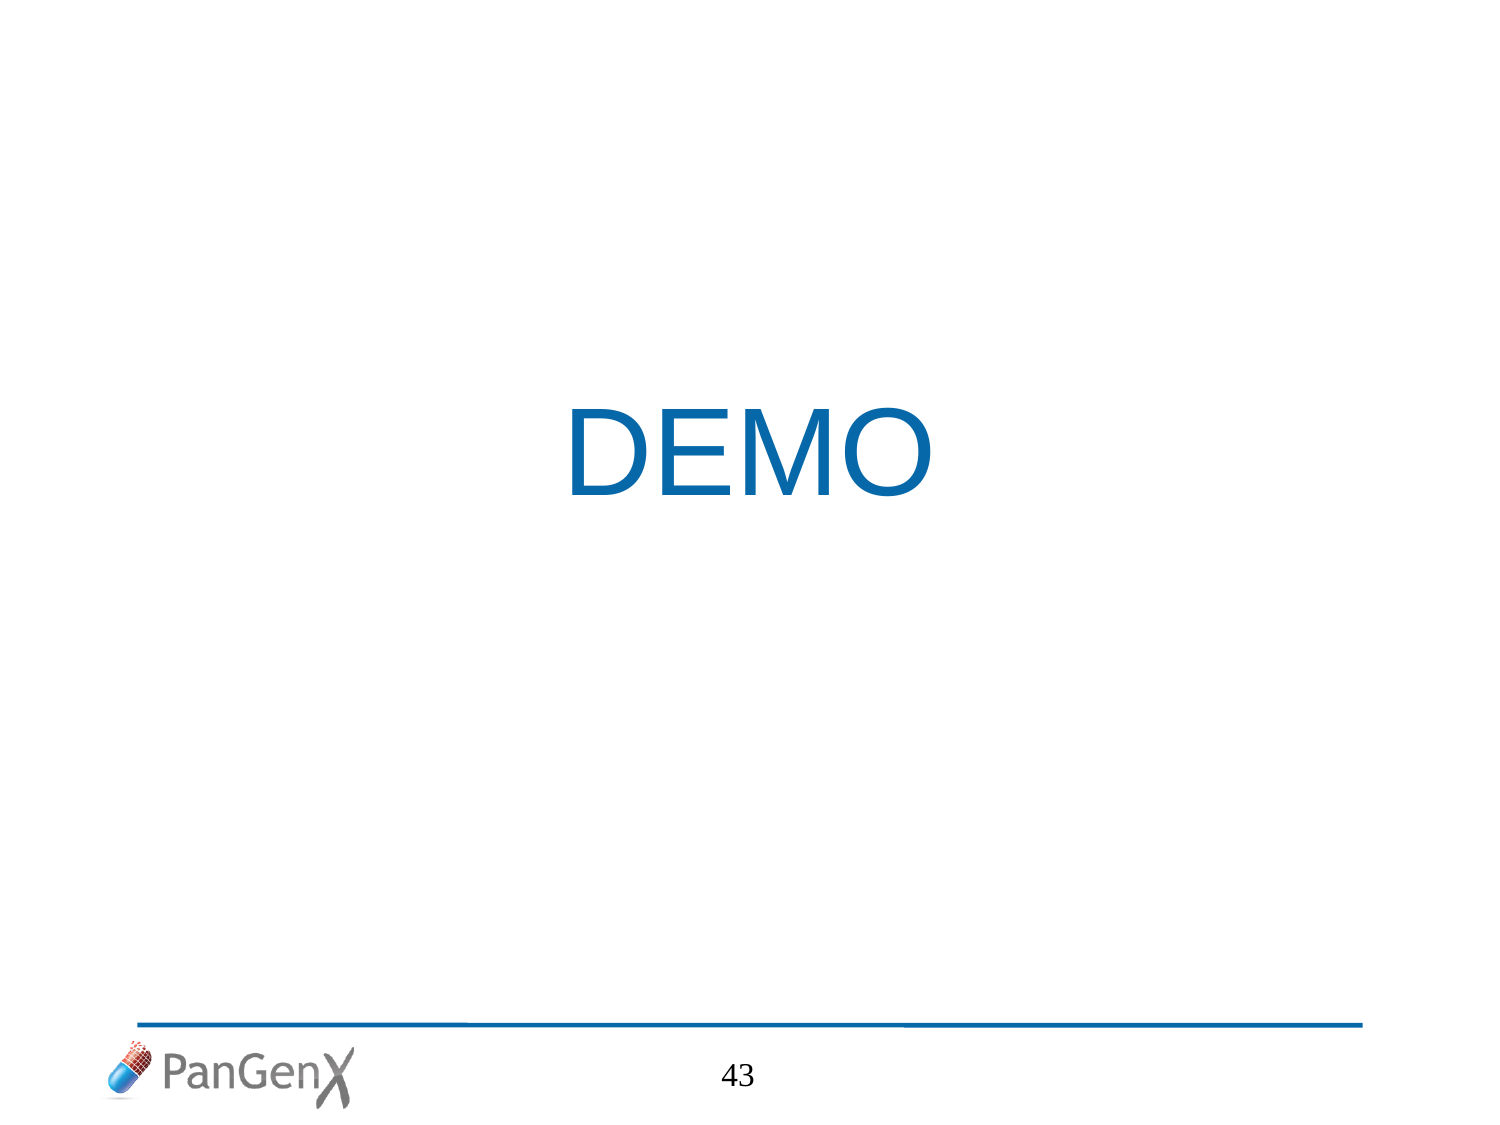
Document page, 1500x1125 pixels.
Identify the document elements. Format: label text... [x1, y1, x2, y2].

picture [89, 1041, 354, 1109]
title DEMO [0, 335, 1500, 528]
